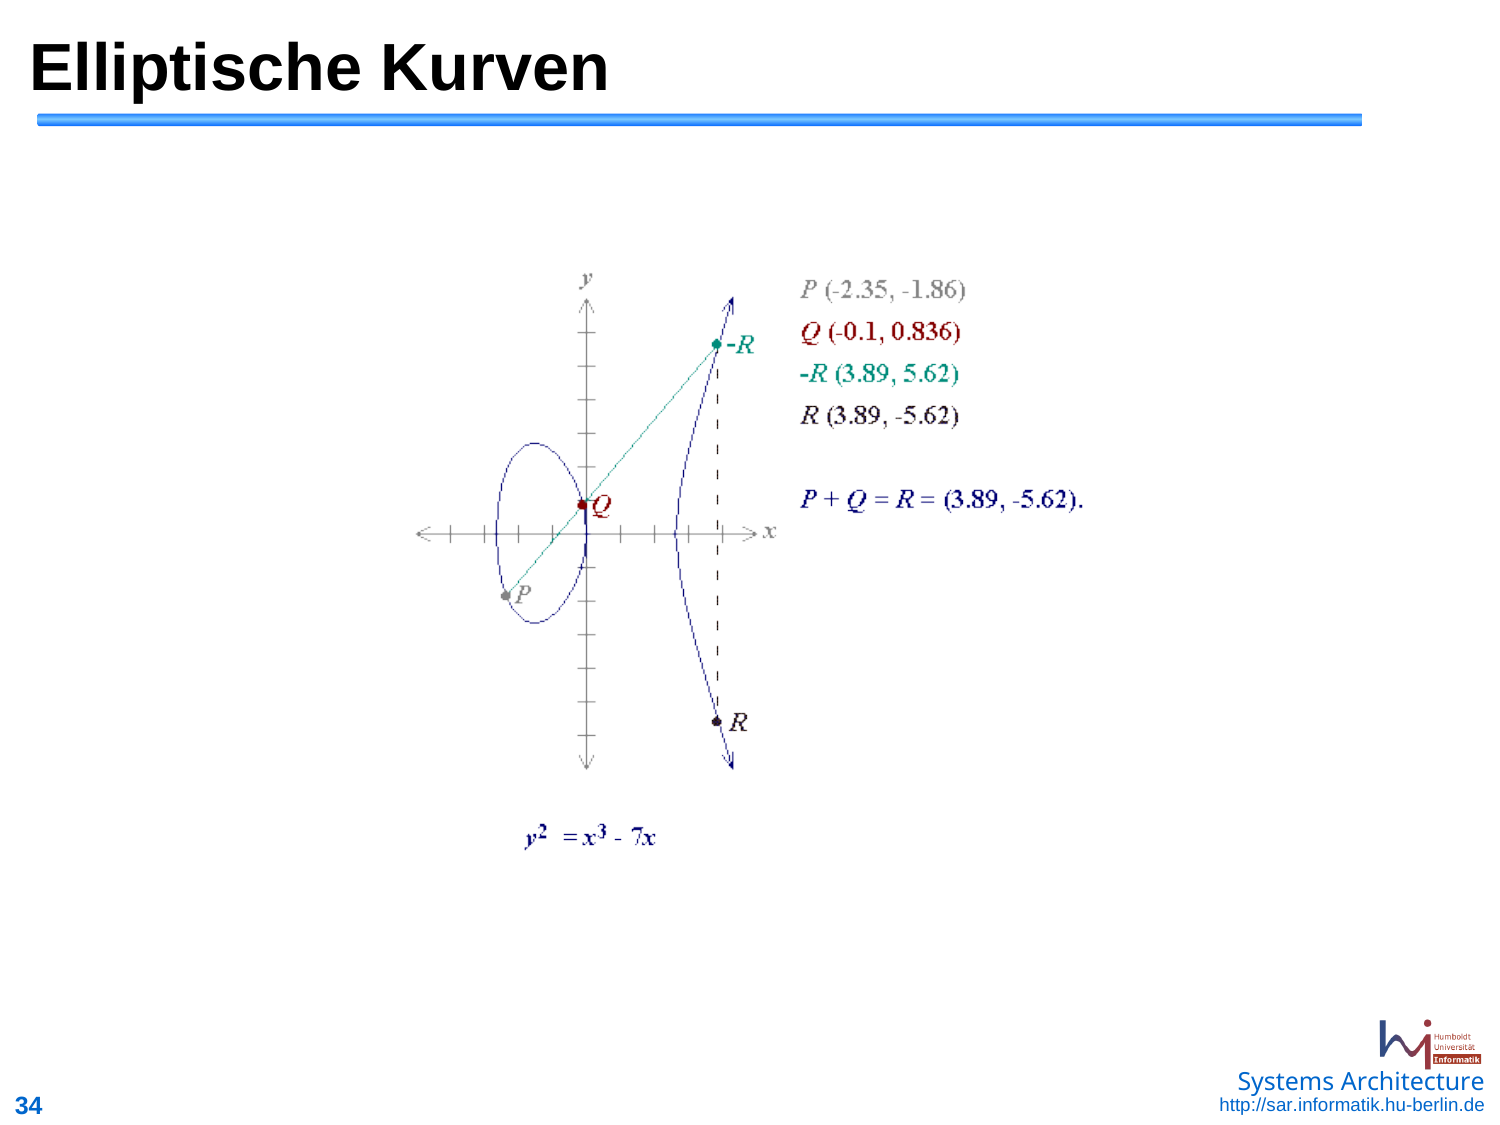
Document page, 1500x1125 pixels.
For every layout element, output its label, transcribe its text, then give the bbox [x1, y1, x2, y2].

picture [404, 265, 1093, 886]
title Elliptische Kurven [29, 26, 1500, 108]
picture [1376, 1016, 1483, 1071]
